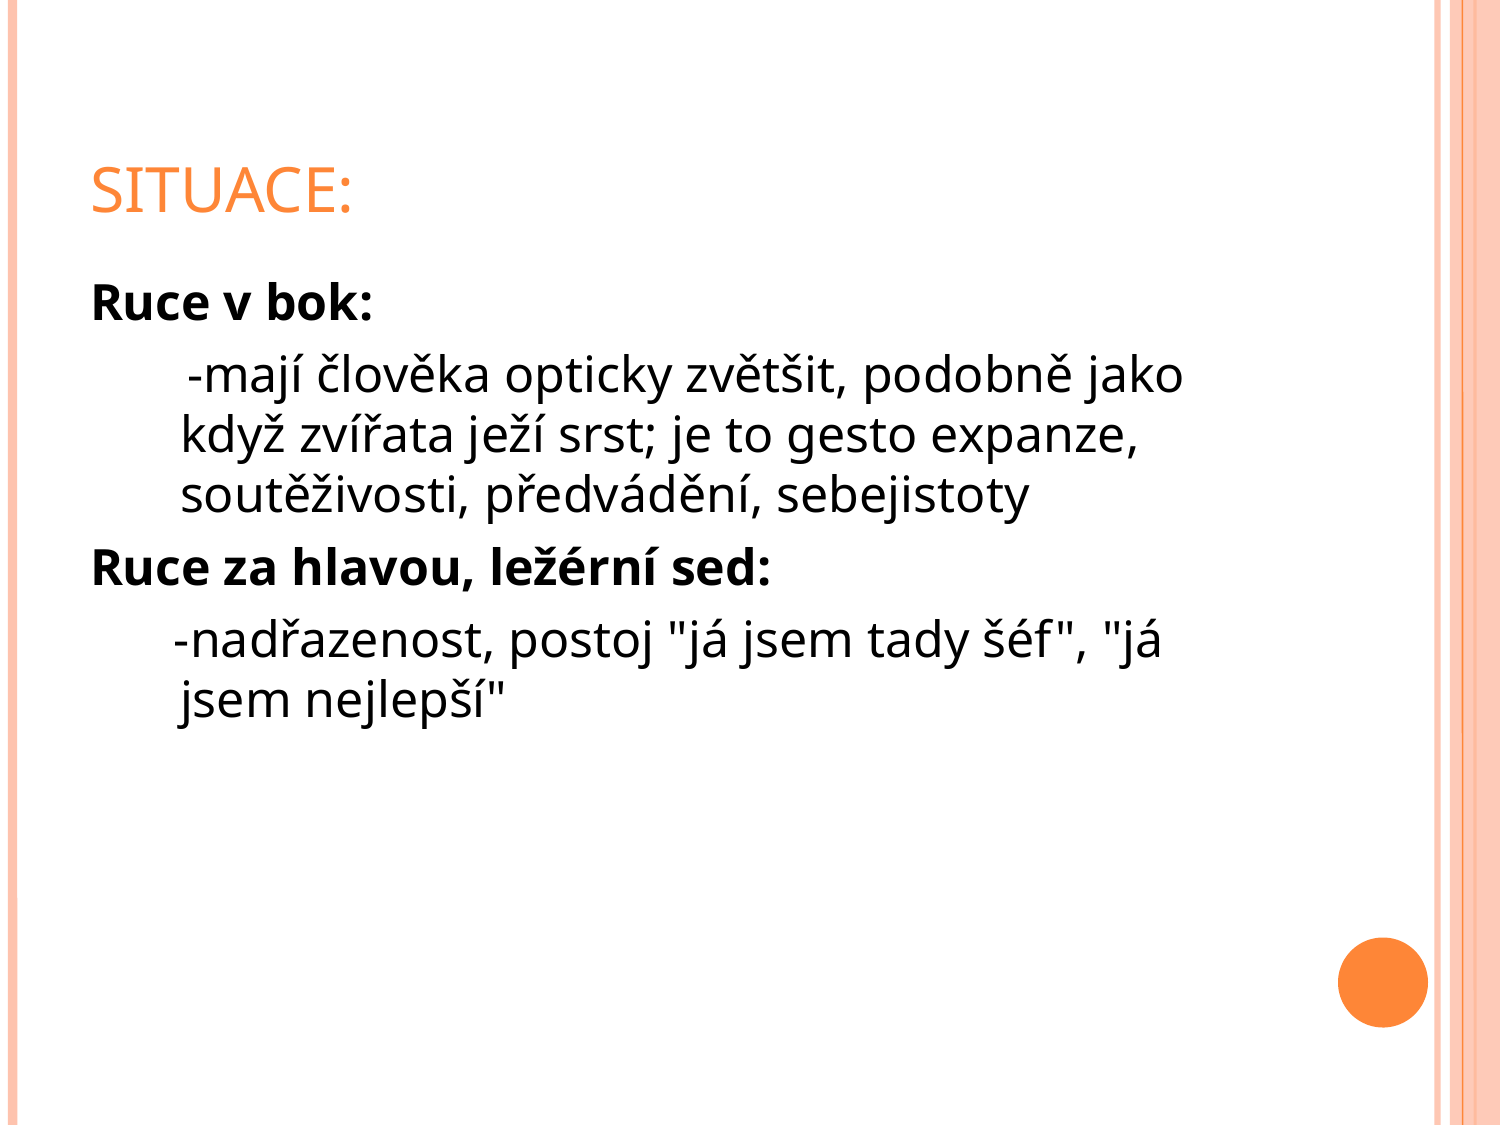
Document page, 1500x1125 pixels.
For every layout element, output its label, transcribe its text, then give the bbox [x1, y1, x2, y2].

title Situace: [75, 45, 1300, 233]
list Ruce v bok: -mají člověka opticky zvětšit, podobně jako když zvířata ježí srst; je to gesto expanze, soutěživosti, předvádění, sebejistoty Ruce za hlavou, ležérní sed: -nadřazenost, postoj "já jsem tady šéf", "já jsem nejlepší" [75, 262, 1300, 1062]
